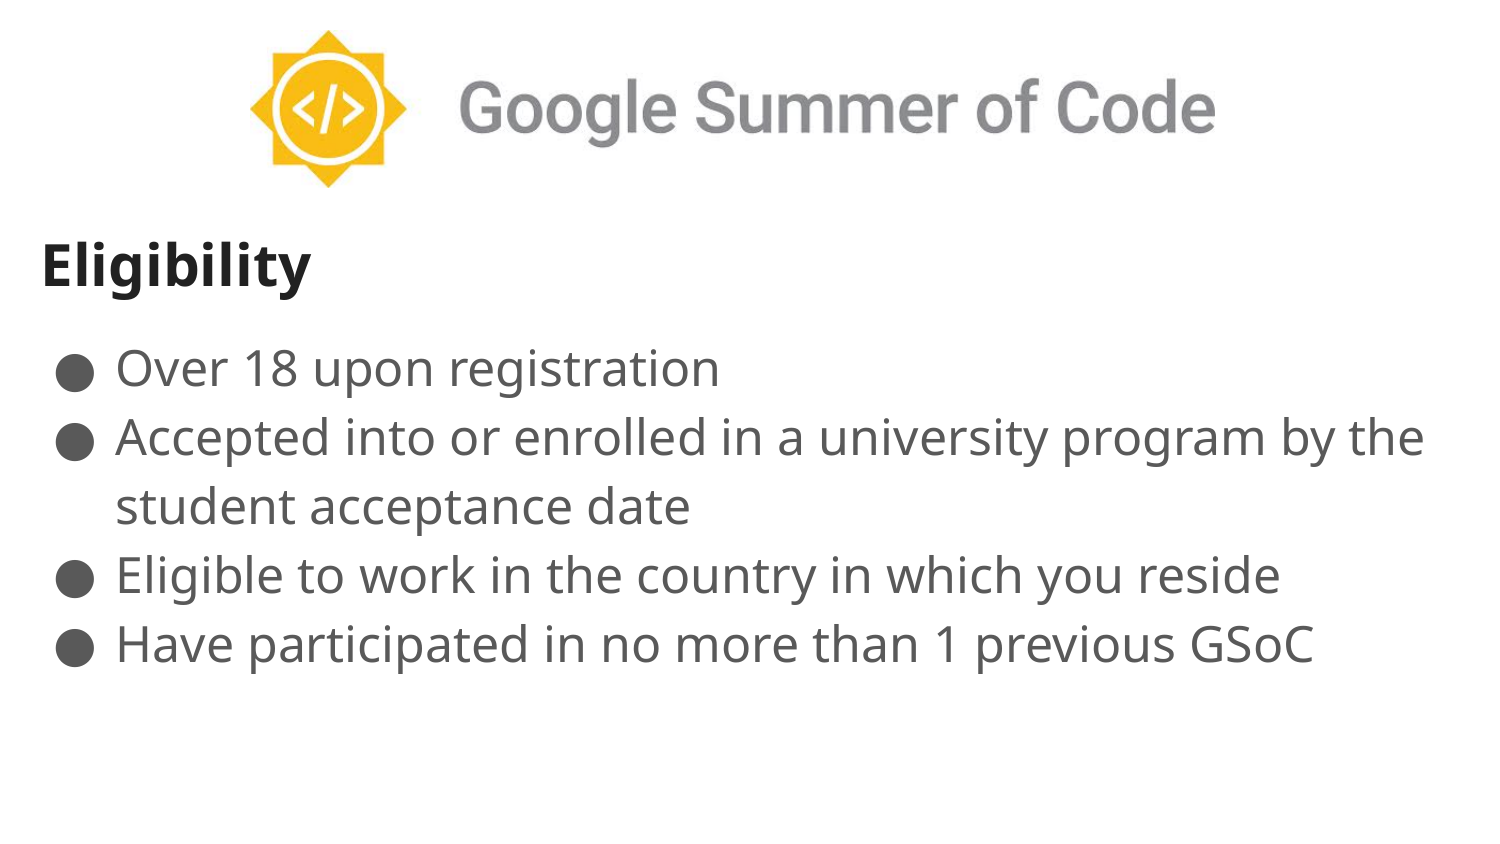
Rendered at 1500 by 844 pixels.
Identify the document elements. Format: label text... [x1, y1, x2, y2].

picture [250, 30, 1232, 188]
list Eligibility Over 18 upon registration Accepted into or enrolled in a university program by the student acceptance date Eligible to work in the country in which you reside Have participated in no more than 1 previous GSoC [25, 202, 1467, 761]
